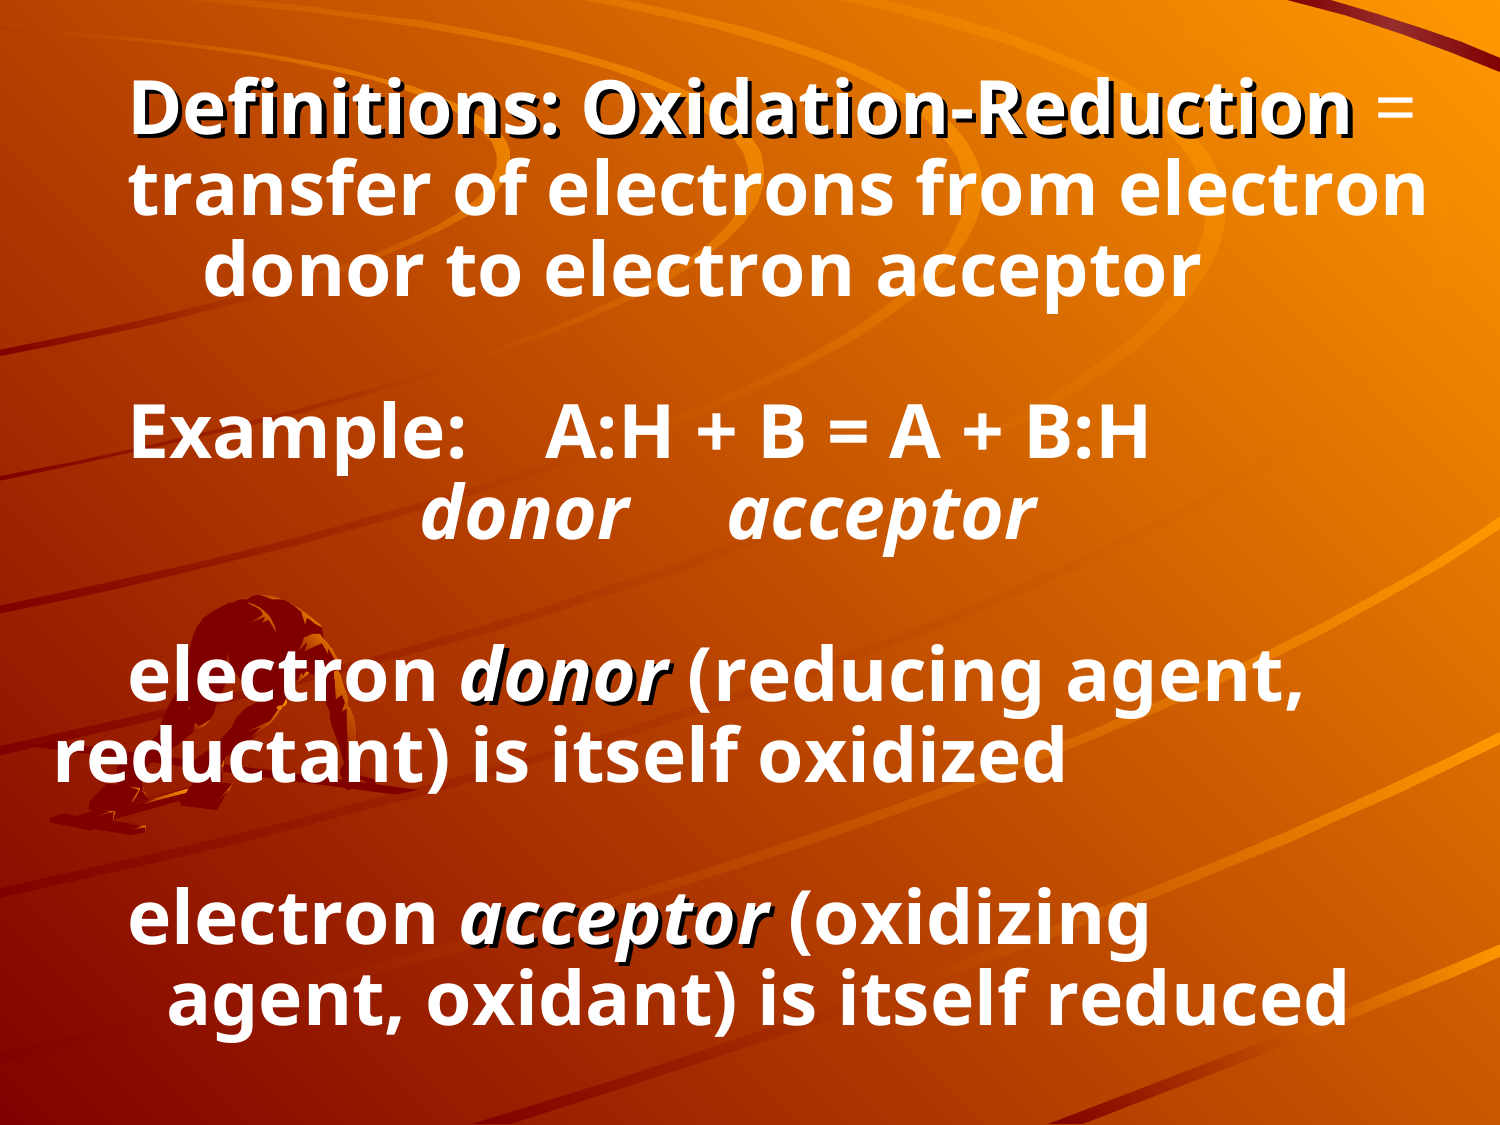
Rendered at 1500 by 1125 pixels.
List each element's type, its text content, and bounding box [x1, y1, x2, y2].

text_box Definitions: Oxidation-Reduction = transfer of electrons from electron donor to electron acceptor Example: A:H + B = A + B:H donor acceptor electron donor (reducing agent, reductant) is itself oxidized electron acceptor (oxidizing agent, oxidant) is itself reduced [37, 62, 1500, 1050]
